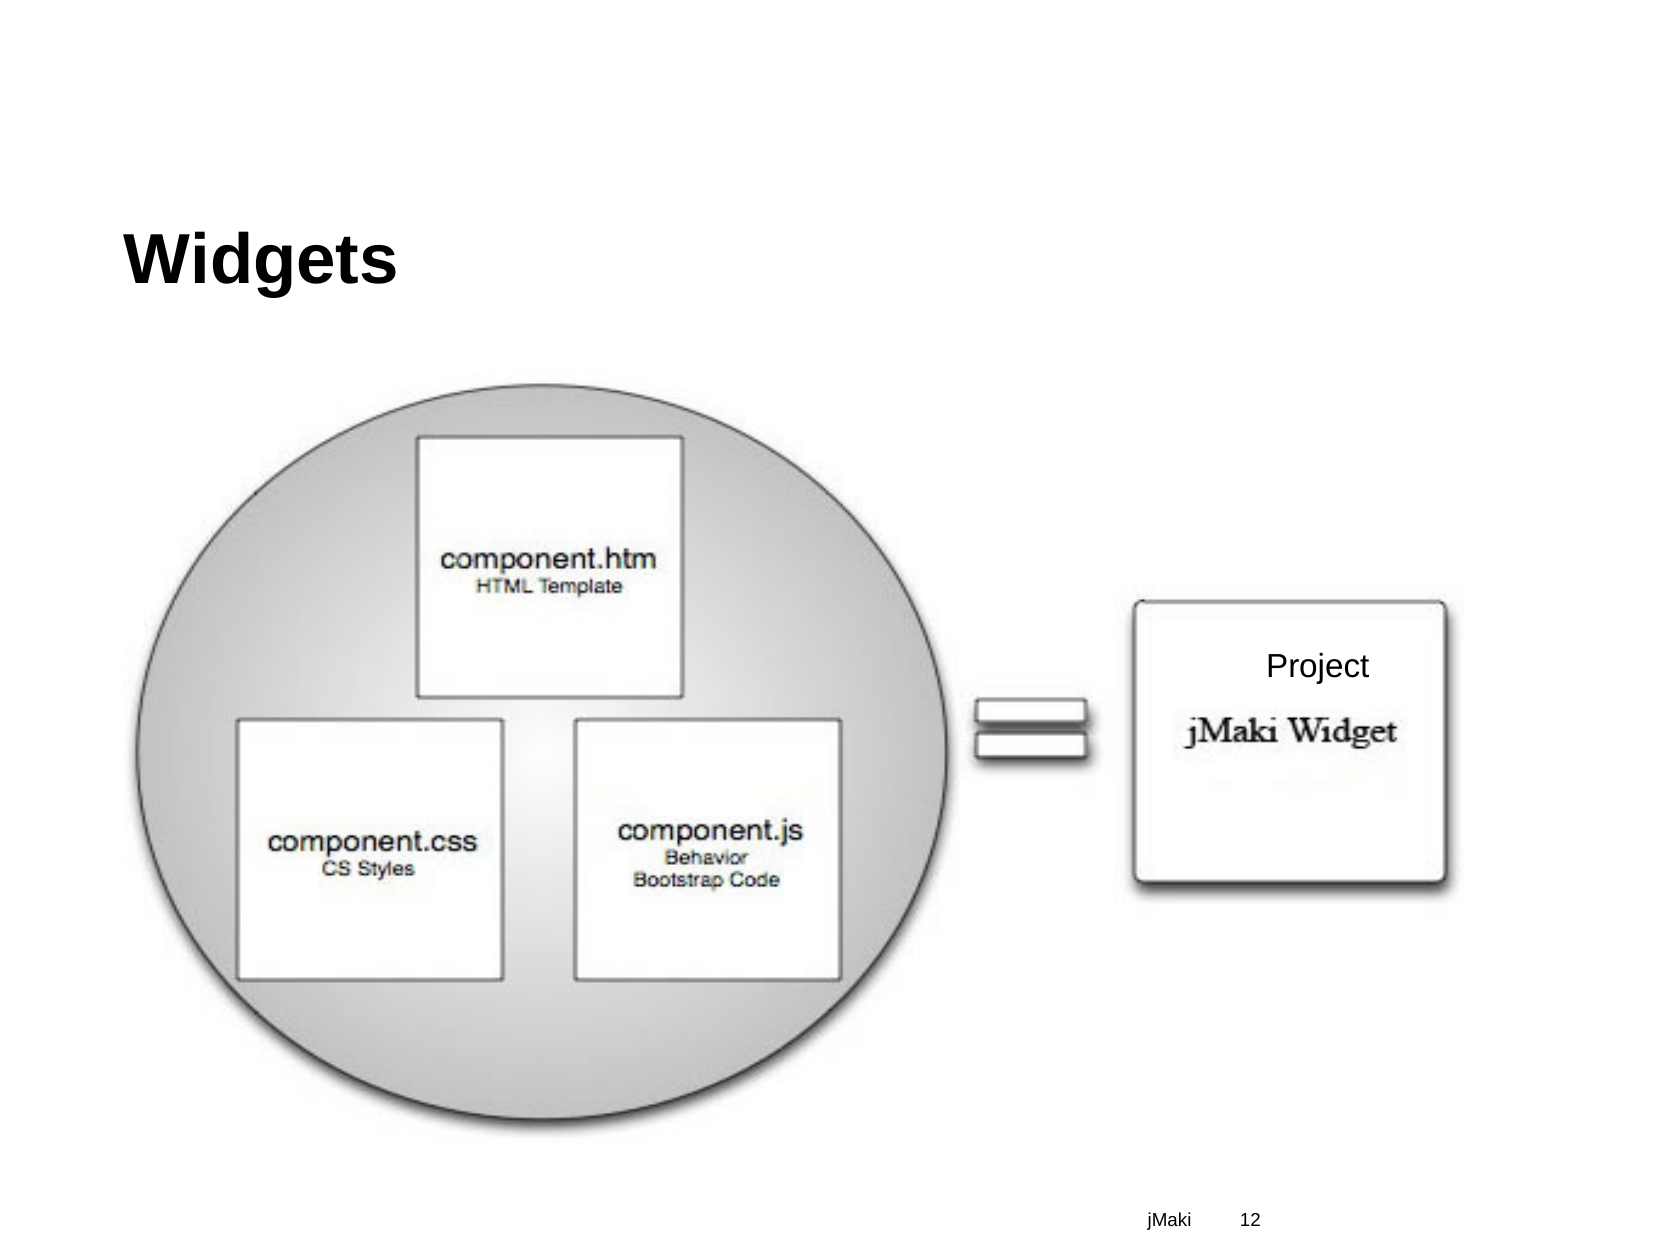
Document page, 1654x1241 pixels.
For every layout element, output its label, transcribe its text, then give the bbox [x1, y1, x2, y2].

picture [124, 371, 1473, 1143]
title Widgets [124, 132, 1561, 298]
text_box Project [1266, 650, 1529, 723]
